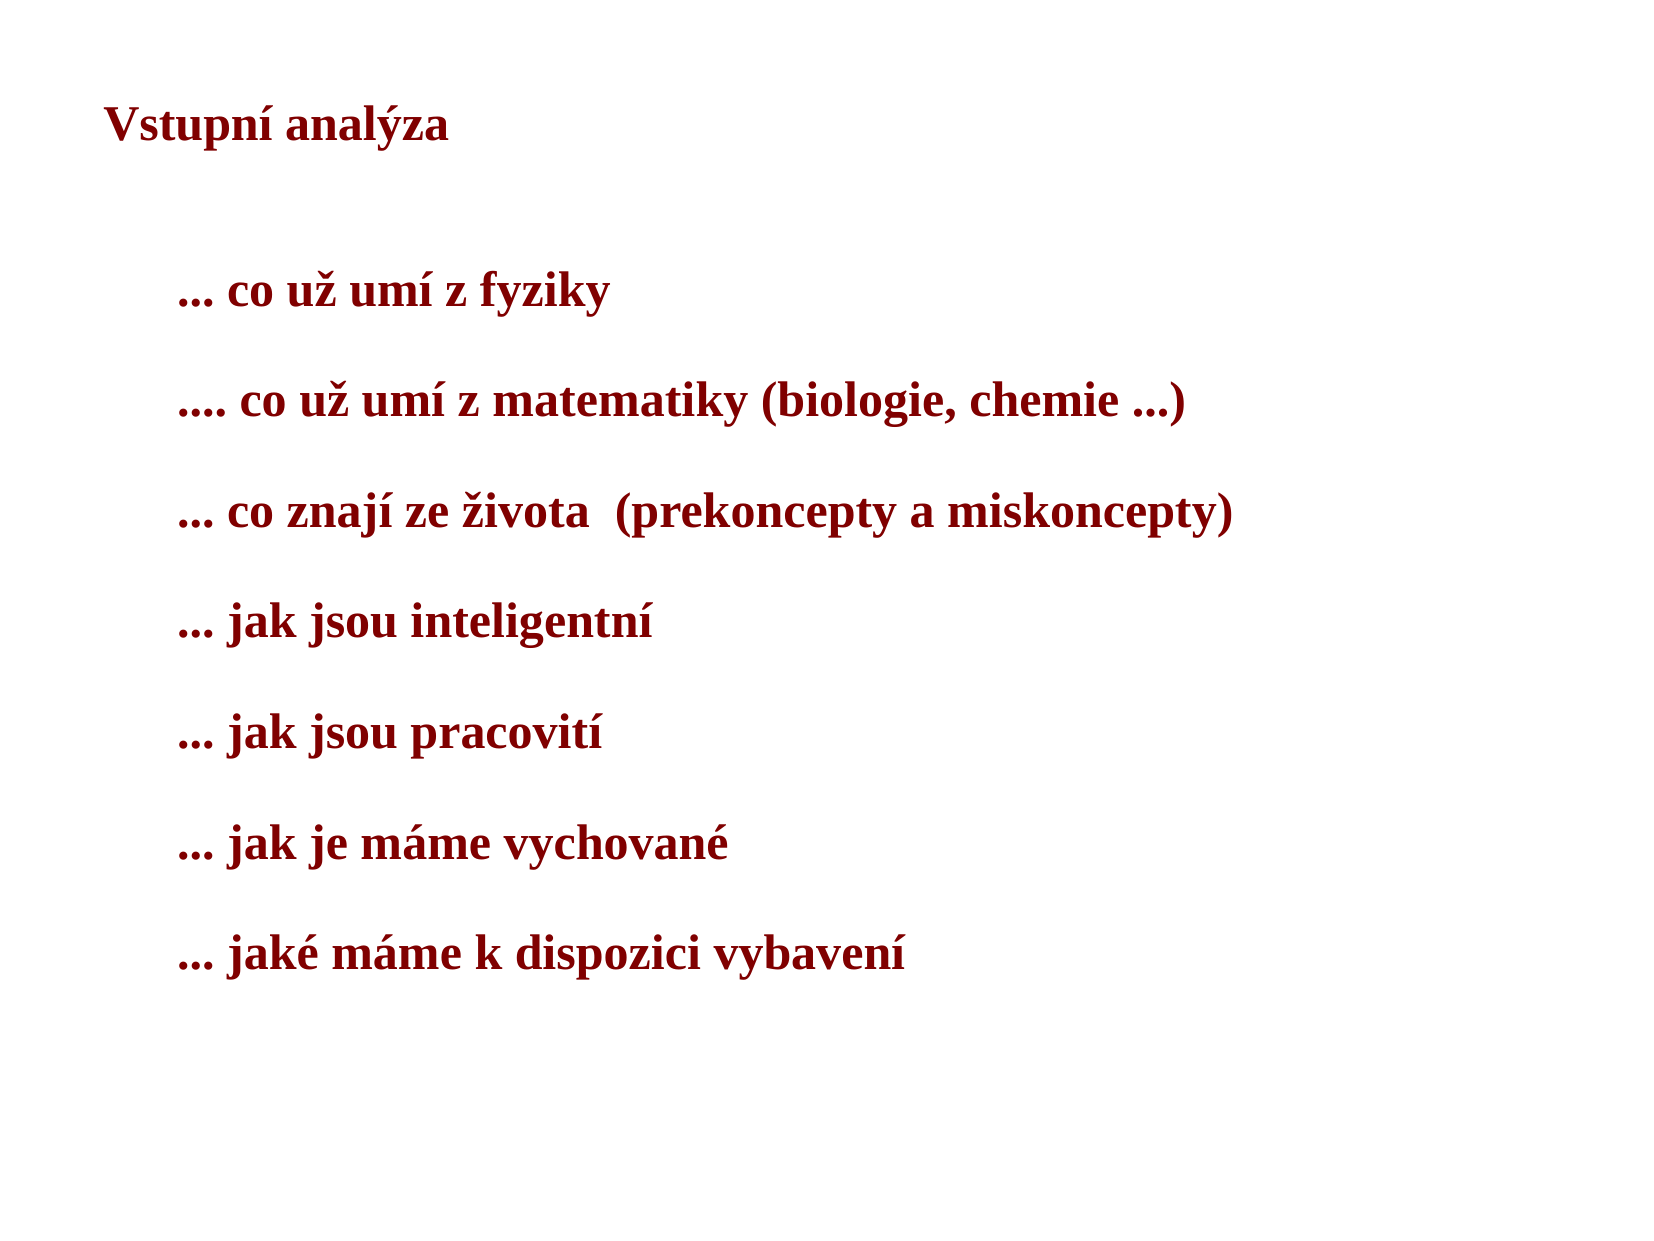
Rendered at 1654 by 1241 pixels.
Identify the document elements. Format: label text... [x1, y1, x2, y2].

text_box Vstupní analýza ... co už umí z fyziky .... co už umí z matematiky (biologie, chemie ...) ... co znají ze života (prekoncepty a miskoncepty) ... jak jsou inteligentní ... jak jsou pracovití ... jak je máme vychované ... jaké máme k dispozici vybavení [88, 88, 1249, 1008]
